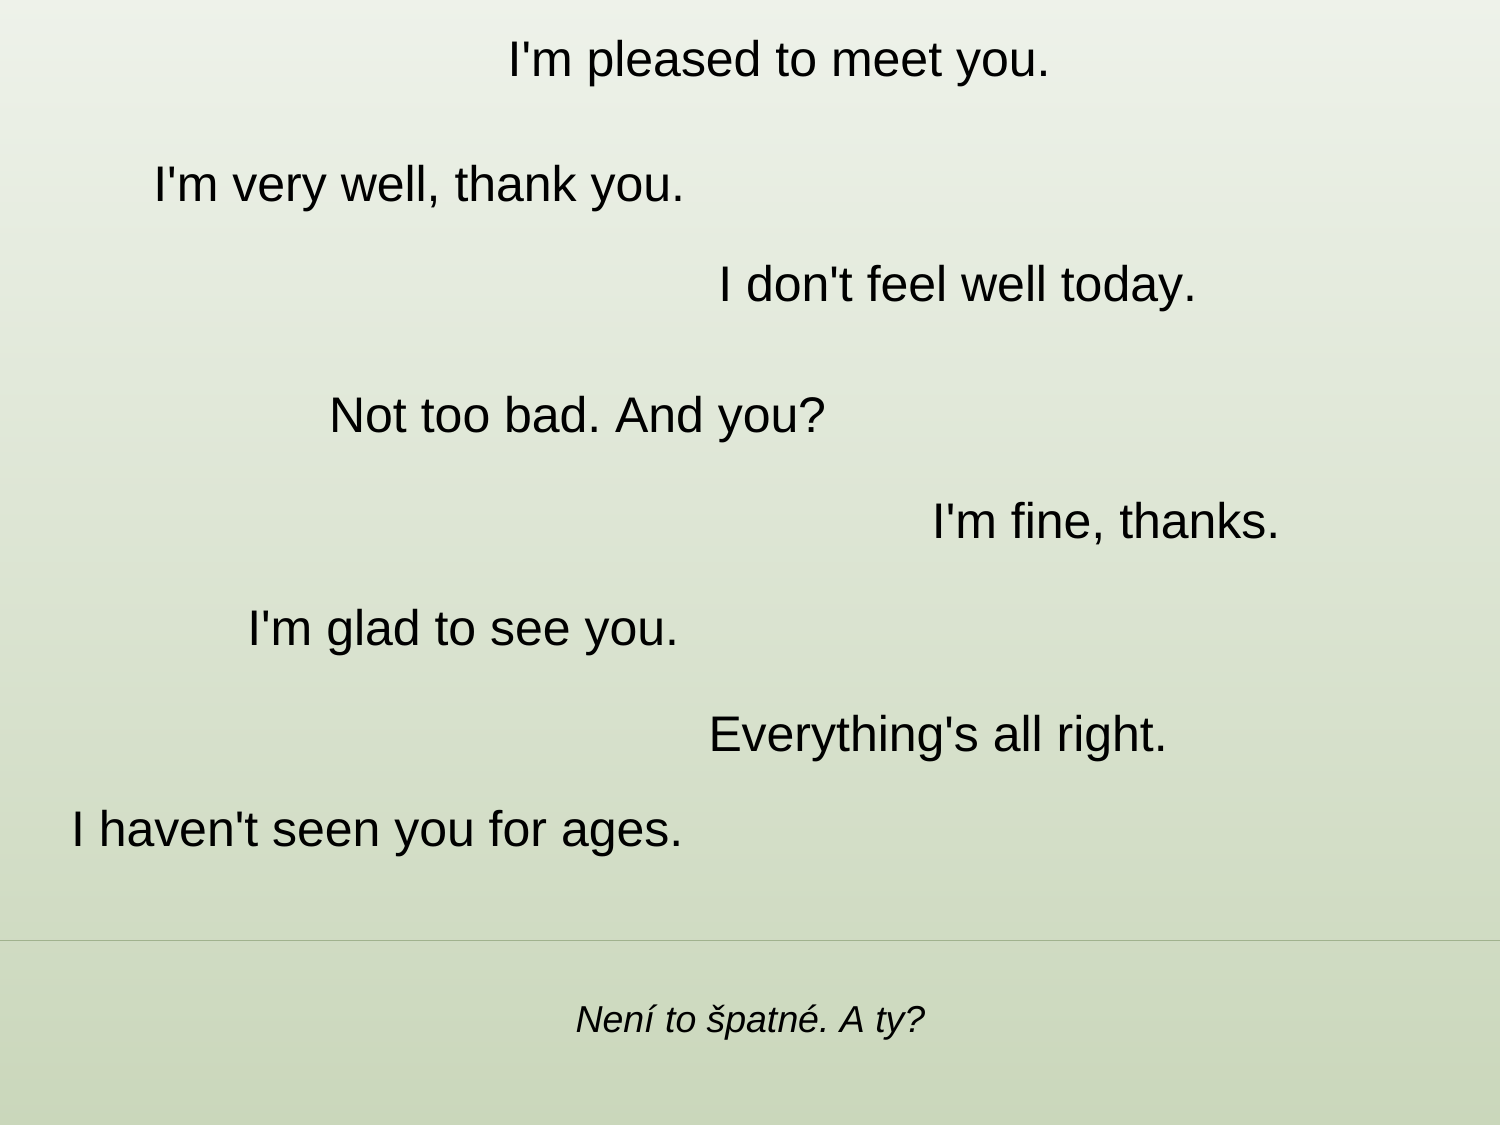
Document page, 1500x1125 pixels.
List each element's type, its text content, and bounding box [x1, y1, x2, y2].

text_box I'm pleased to meet you. [492, 18, 1067, 95]
text_box I'm glad to see you. [232, 587, 695, 664]
text_box I haven't seen you for ages. [56, 788, 699, 864]
text_box I'm fine, thanks. [917, 481, 1296, 557]
text_box I'm very well, thank you. [138, 144, 701, 220]
text_box Not too bad. And you? [314, 374, 842, 451]
text_box Není to špatné. A ty? [560, 987, 941, 1049]
text_box I don't feel well today. [703, 243, 1213, 319]
text_box Everything's all right. [693, 693, 1183, 770]
